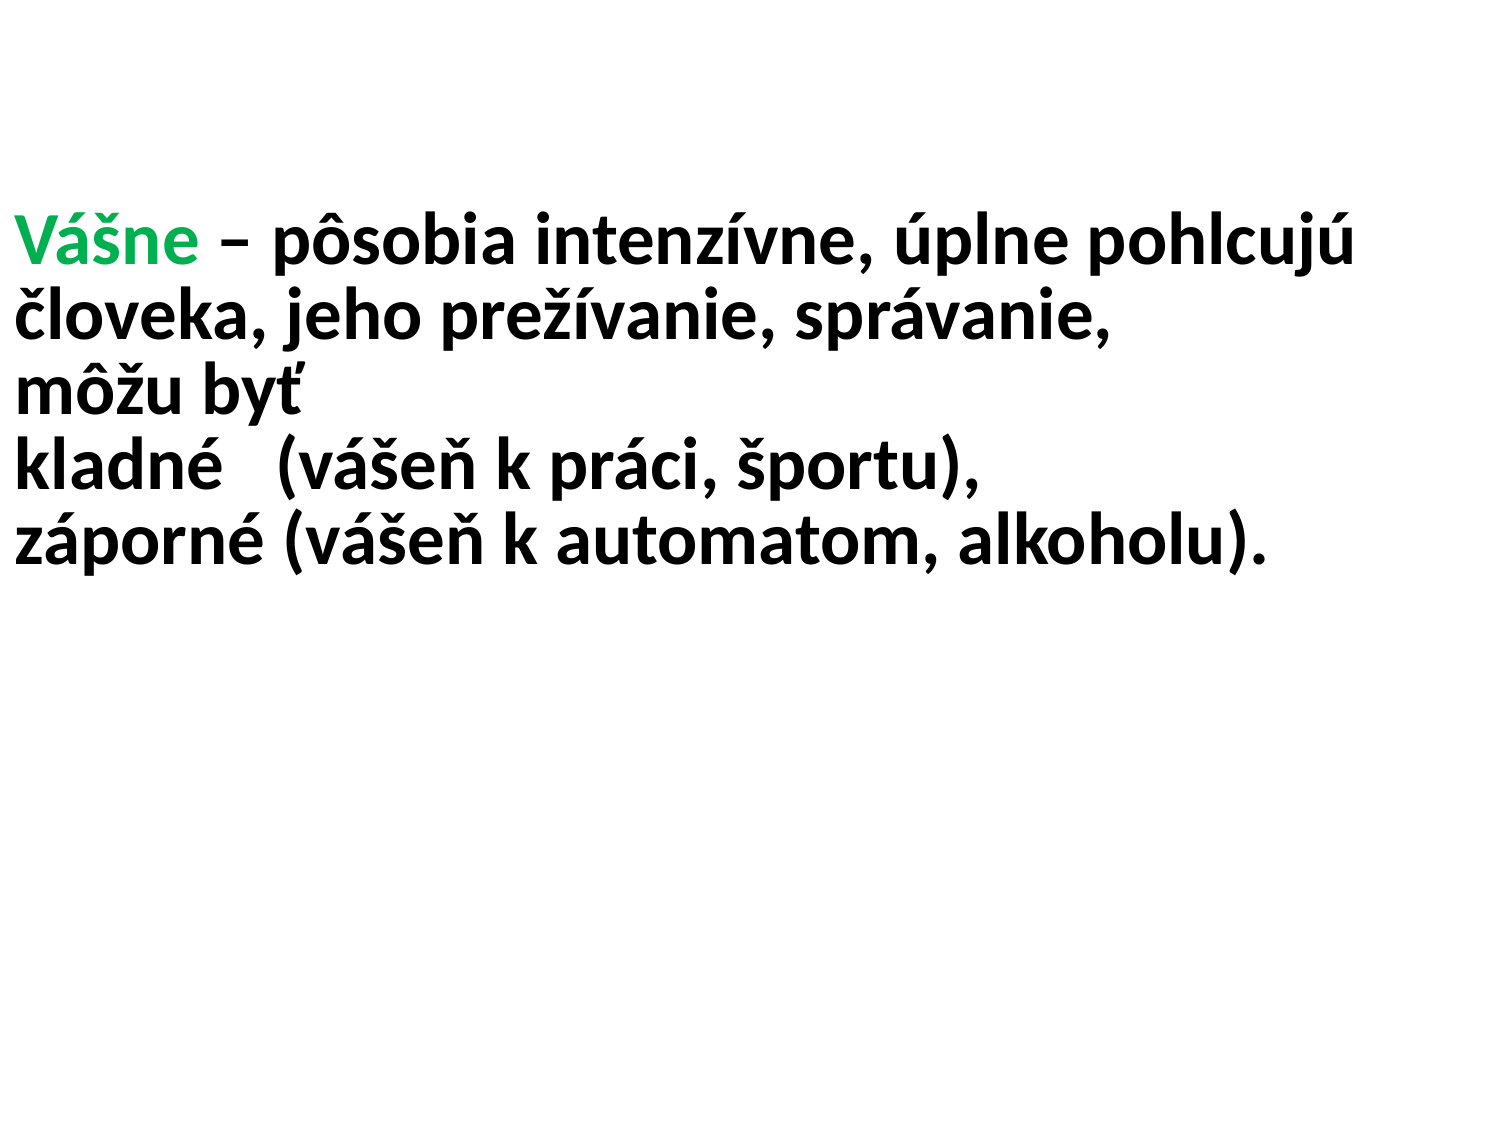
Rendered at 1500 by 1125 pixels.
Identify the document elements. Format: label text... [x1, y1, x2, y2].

text_box Vášne – pôsobia intenzívne, úplne pohlcujú človeka, jeho prežívanie, správanie, môžu byť kladné (vášeň k práci, športu), záporné (vášeň k automatom, alkoholu). [0, 0, 1500, 1125]
